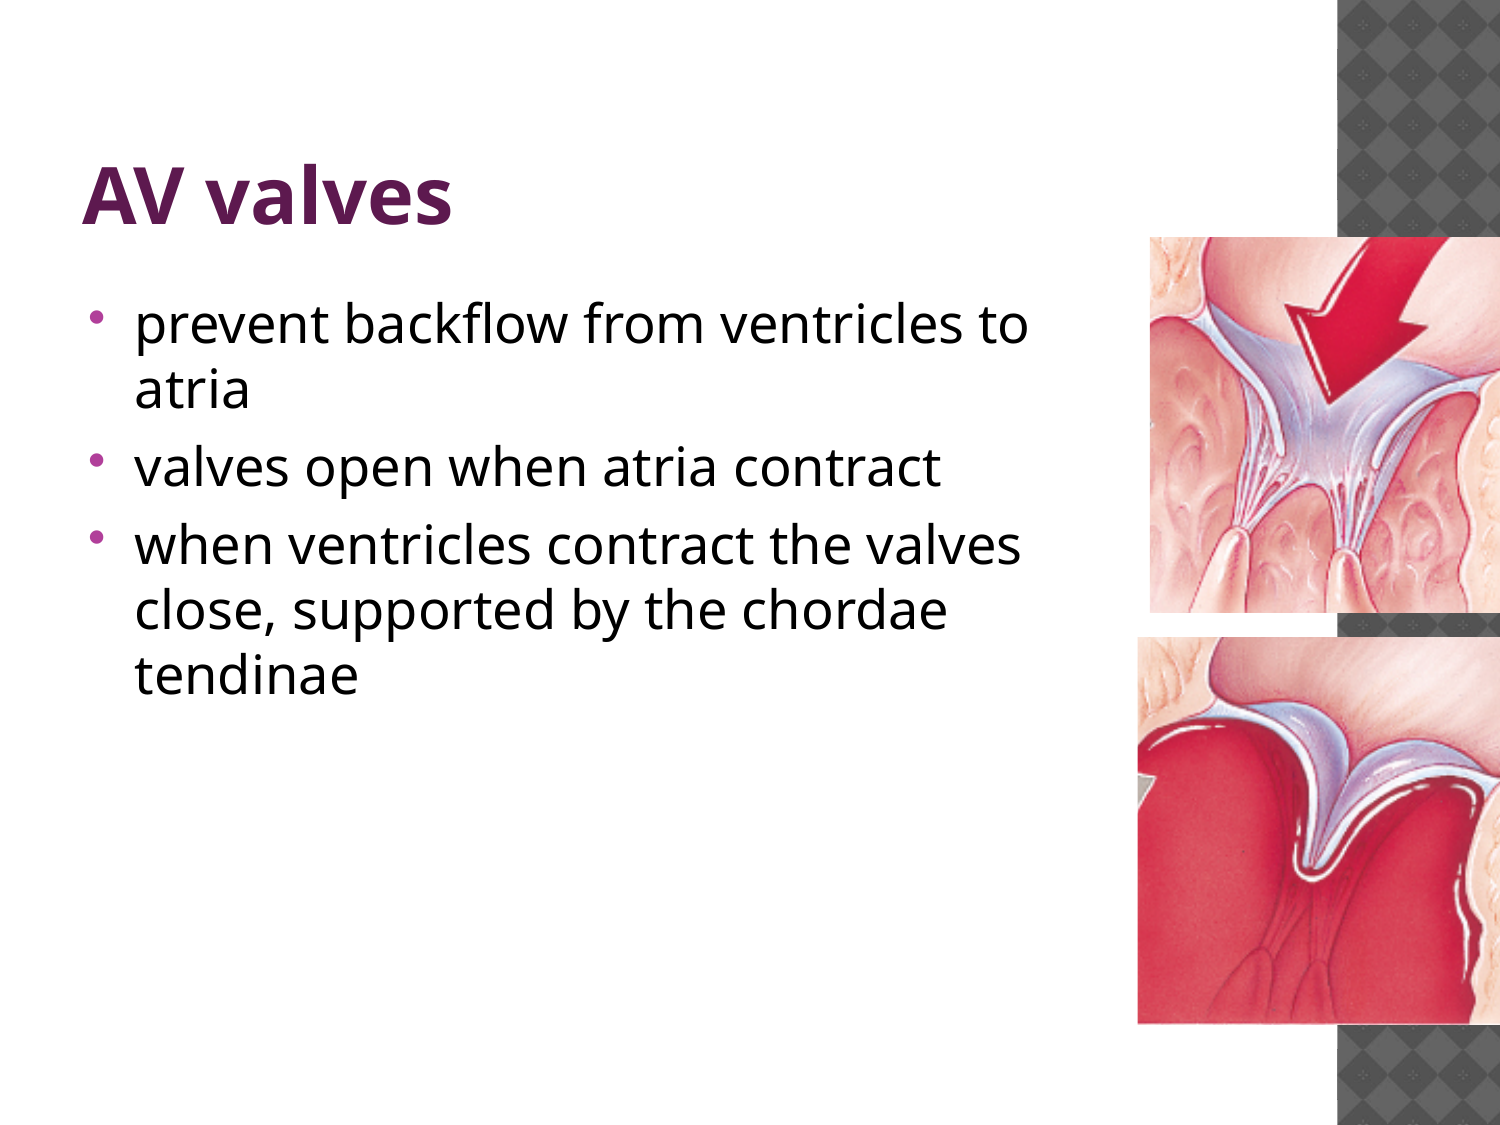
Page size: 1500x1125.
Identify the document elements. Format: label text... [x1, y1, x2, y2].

title AV valves [75, 52, 1263, 240]
picture [1137, 0, 1500, 1125]
list prevent backflow from ventricles to atria valves open when atria contract when ventricles contract the valves close, supported by the chordae tendinae [75, 282, 1140, 1006]
